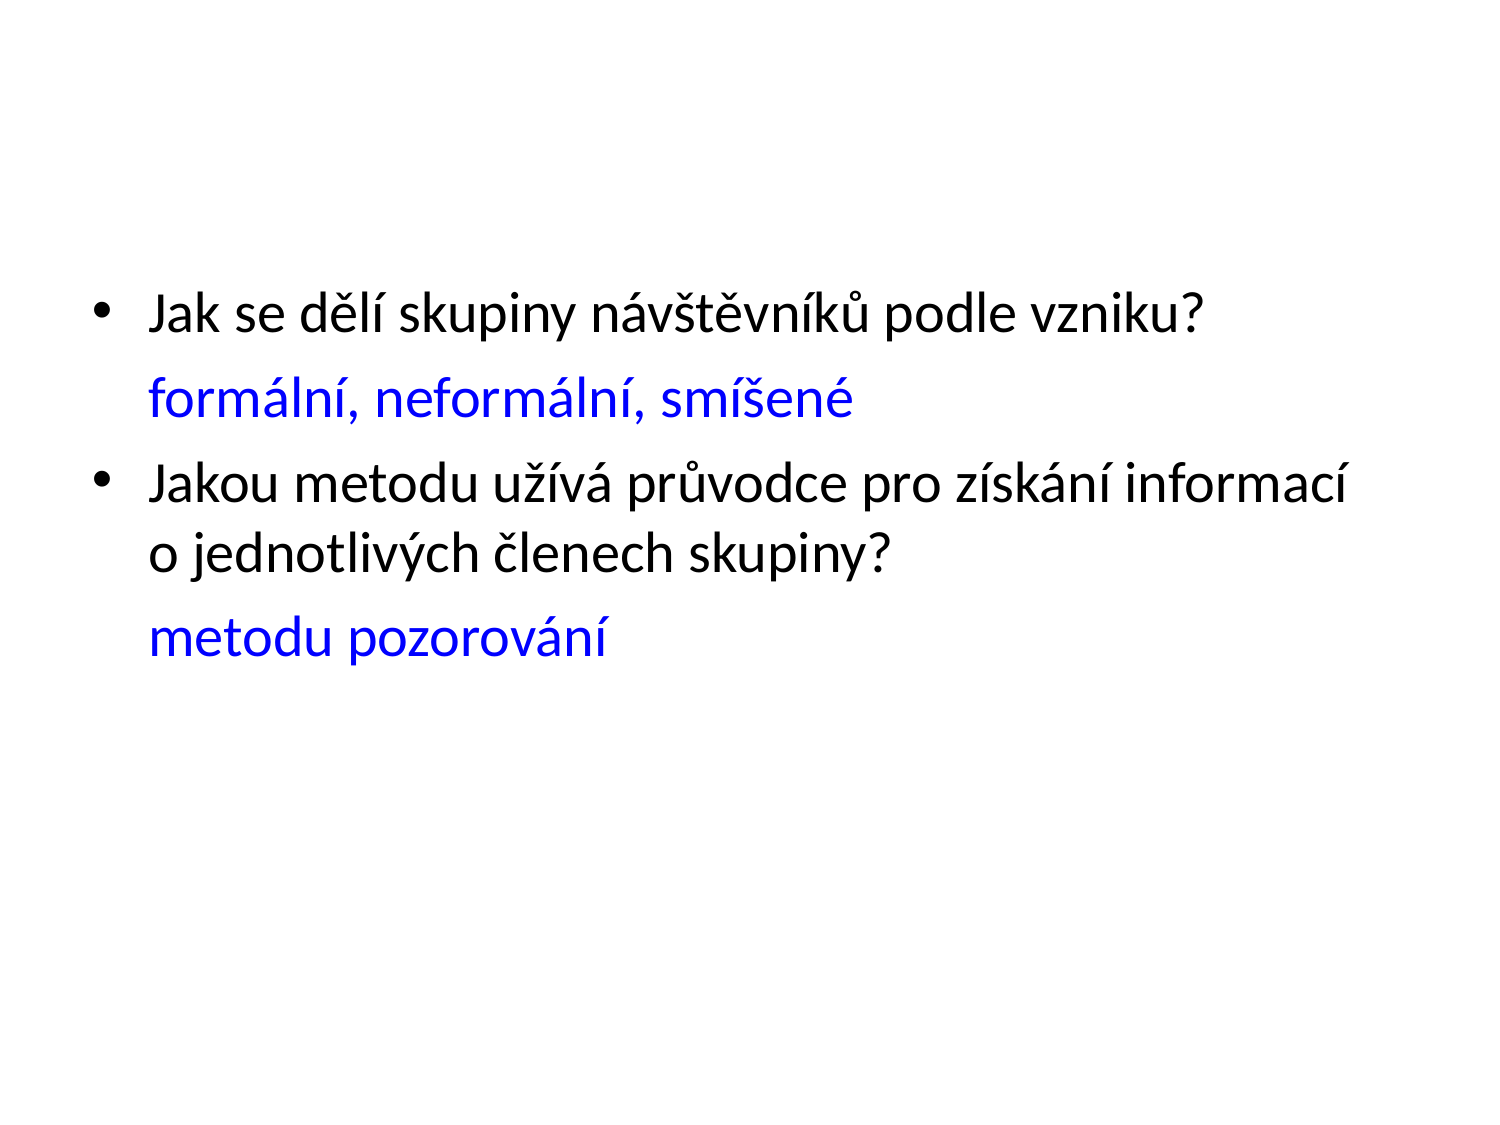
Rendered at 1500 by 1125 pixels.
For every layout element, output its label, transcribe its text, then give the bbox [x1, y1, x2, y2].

list Jak se dělí skupiny návštěvníků podle vzniku? formální, neformální, smíšené Jakou metodu užívá průvodce pro získání informací o jednotlivých členech skupiny? metodu pozorování [76, 267, 1427, 1010]
